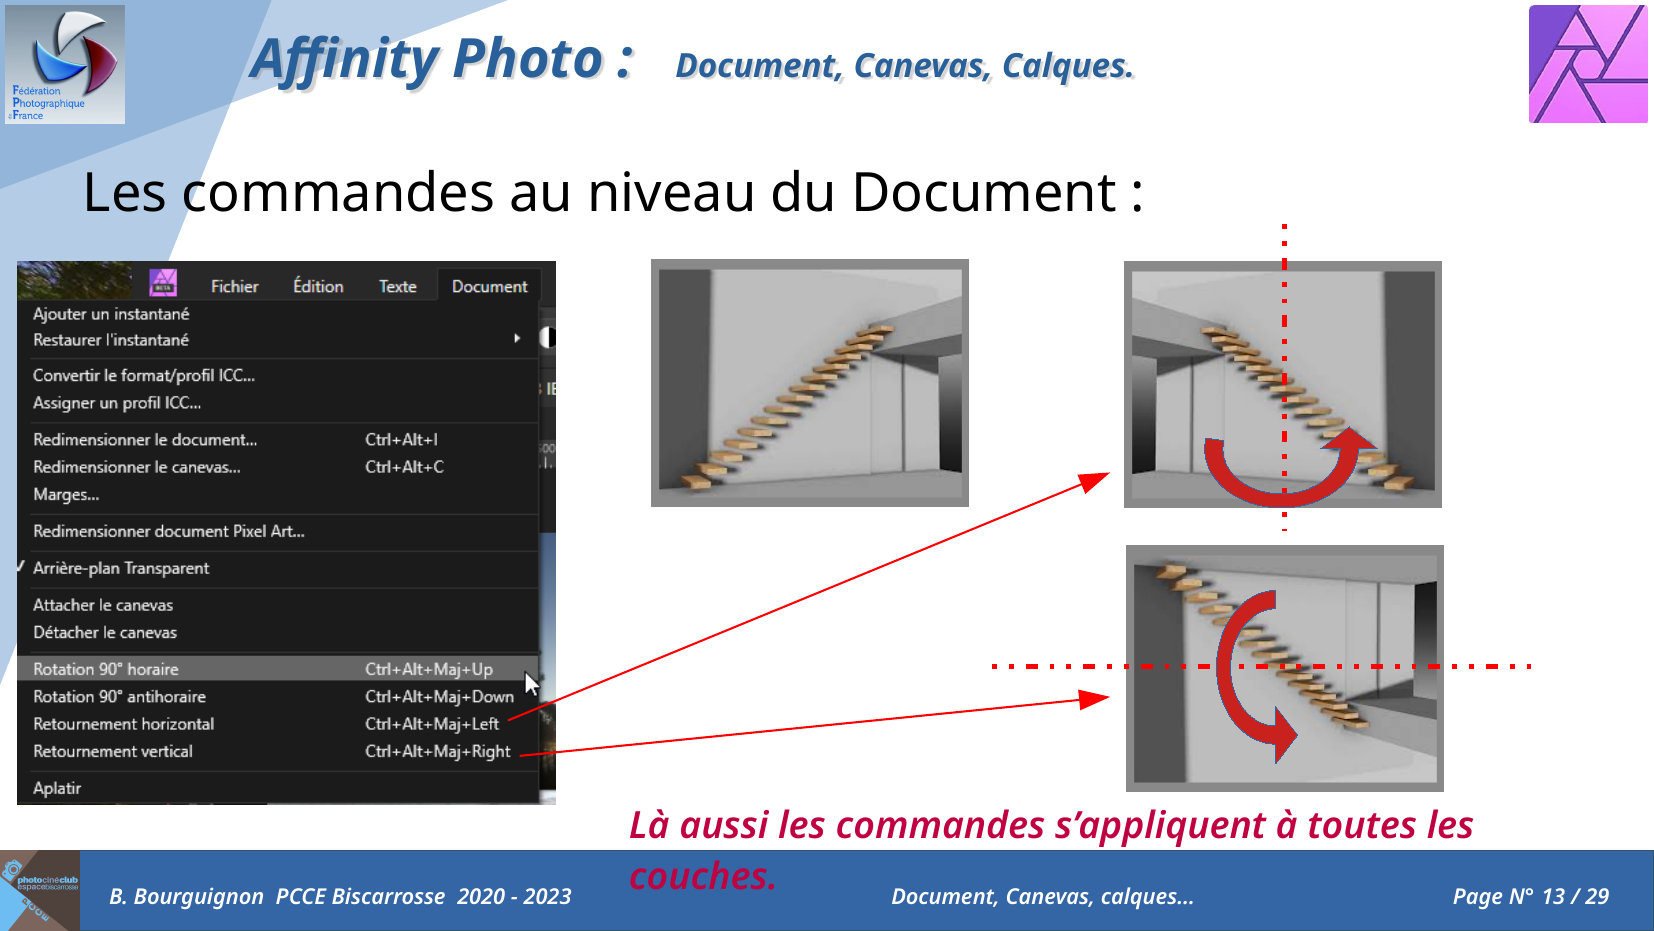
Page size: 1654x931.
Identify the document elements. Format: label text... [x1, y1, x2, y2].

picture [1529, 5, 1648, 123]
list Les commandes au niveau du Document : [82, 153, 1571, 827]
text_box Là aussi les commandes s’appliquent à toutes les couches. [614, 791, 1583, 863]
text_box [1216, 590, 1298, 764]
picture [0, 850, 80, 931]
text_box [1204, 426, 1378, 508]
picture [17, 261, 556, 805]
picture [5, 5, 125, 124]
picture [651, 259, 969, 507]
